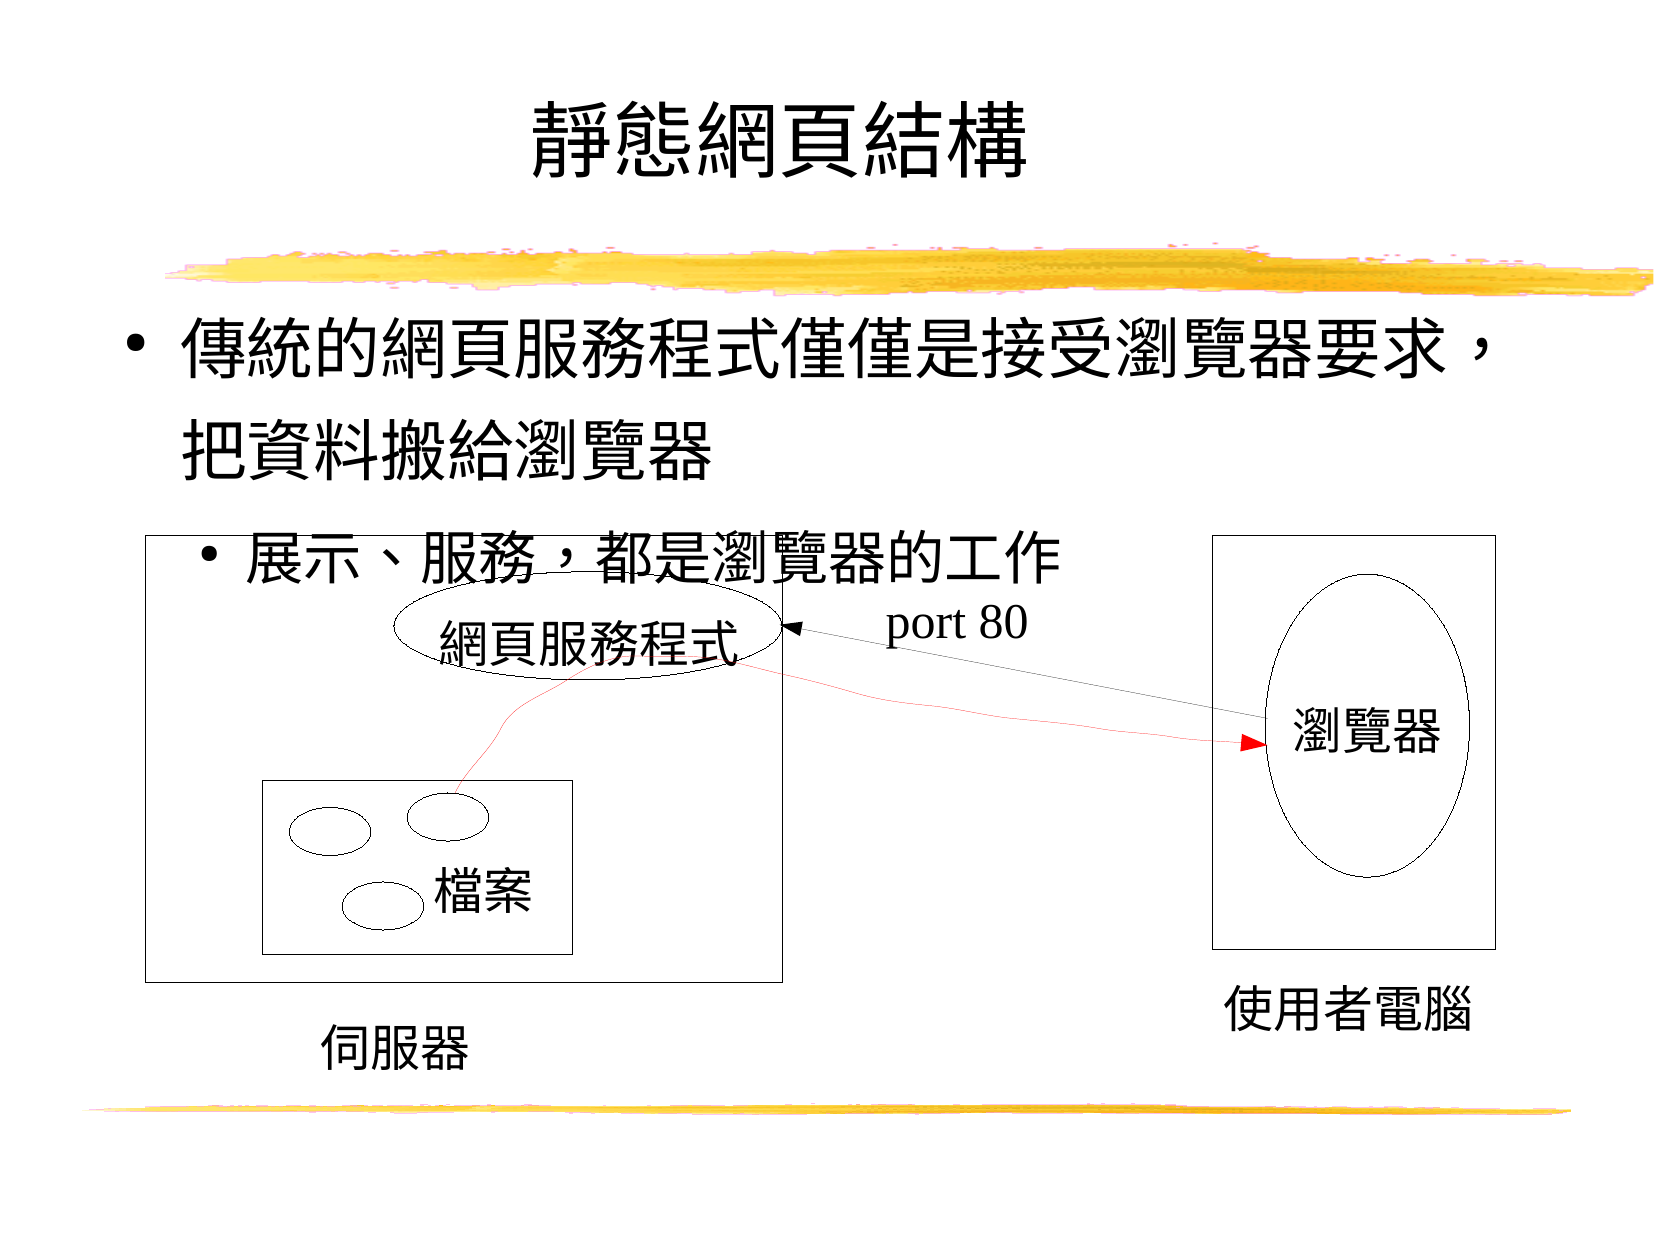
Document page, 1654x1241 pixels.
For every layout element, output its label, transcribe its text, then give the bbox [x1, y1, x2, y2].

text_box 瀏覽器 [1265, 574, 1470, 878]
picture [82, 1102, 1571, 1117]
text_box 伺服器 [320, 1003, 471, 1057]
text_box port 80 [885, 590, 1029, 646]
list 傳統的網頁服務程式僅僅是接受瀏覽器要求，把資料搬給瀏覽器 展示、服務，都是瀏覽器的工作 [124, 290, 1530, 524]
text_box 網頁服務程式 [438, 600, 740, 653]
text_box 使用者電腦 [1223, 965, 1474, 1018]
title 靜態網頁結構 [76, 28, 1482, 235]
picture [165, 237, 1654, 308]
text_box 檔案 [433, 847, 534, 901]
